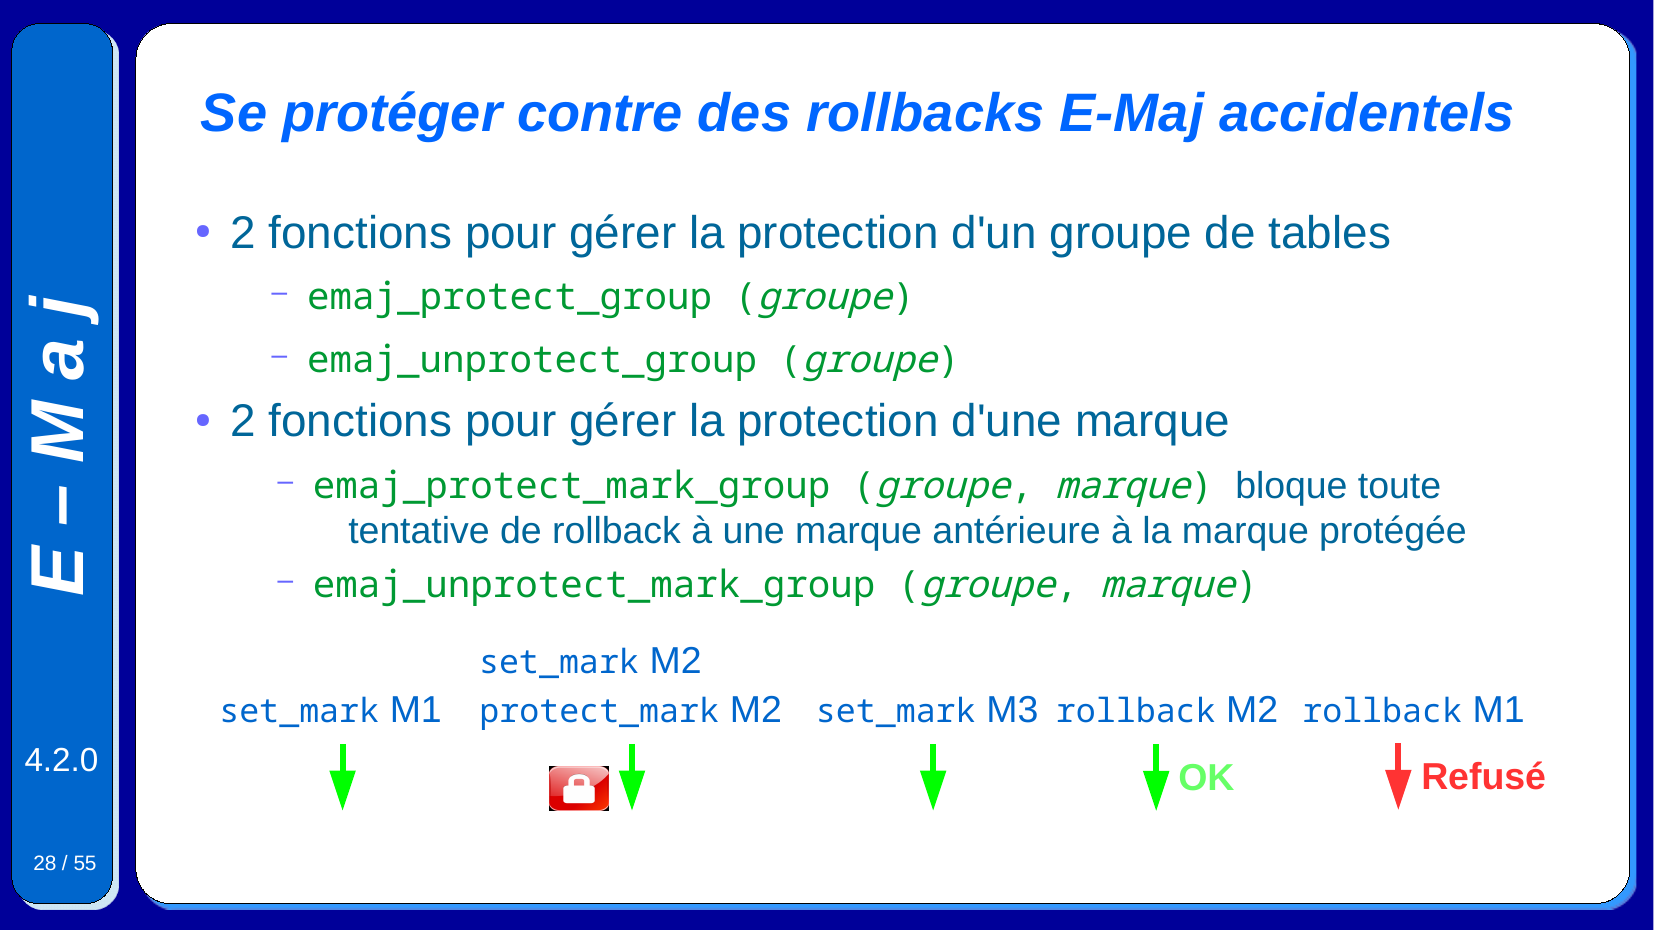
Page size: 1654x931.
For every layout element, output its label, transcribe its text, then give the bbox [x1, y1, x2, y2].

text_box protect_mark M2 [464, 680, 797, 739]
text_box set_mark M3 [801, 680, 1058, 739]
text_box rollback M2 [1058, 680, 1287, 739]
text_box set_mark M1 [204, 680, 461, 739]
title Se protéger contre des rollbacks E-Maj accidentels [200, 34, 1575, 191]
text_box rollback M1 [1287, 680, 1540, 739]
text_box OK [1163, 749, 1250, 806]
text_box set_mark M2 [464, 630, 721, 680]
text_box Refusé [1396, 748, 1571, 806]
picture [549, 766, 609, 811]
list 2 fonctions pour gérer la protection d'un groupe de tables emaj_protect_group (groupe) emaj_unprotect_group (groupe) 2 fonctions pour gérer la protection d'une marque emaj_protect_mark_group (groupe, marque) bloque toute tentative de rollback à une marque antérieure à la marque protégée emaj_unprotect_mark_group (groupe, marque) [177, 206, 1587, 591]
